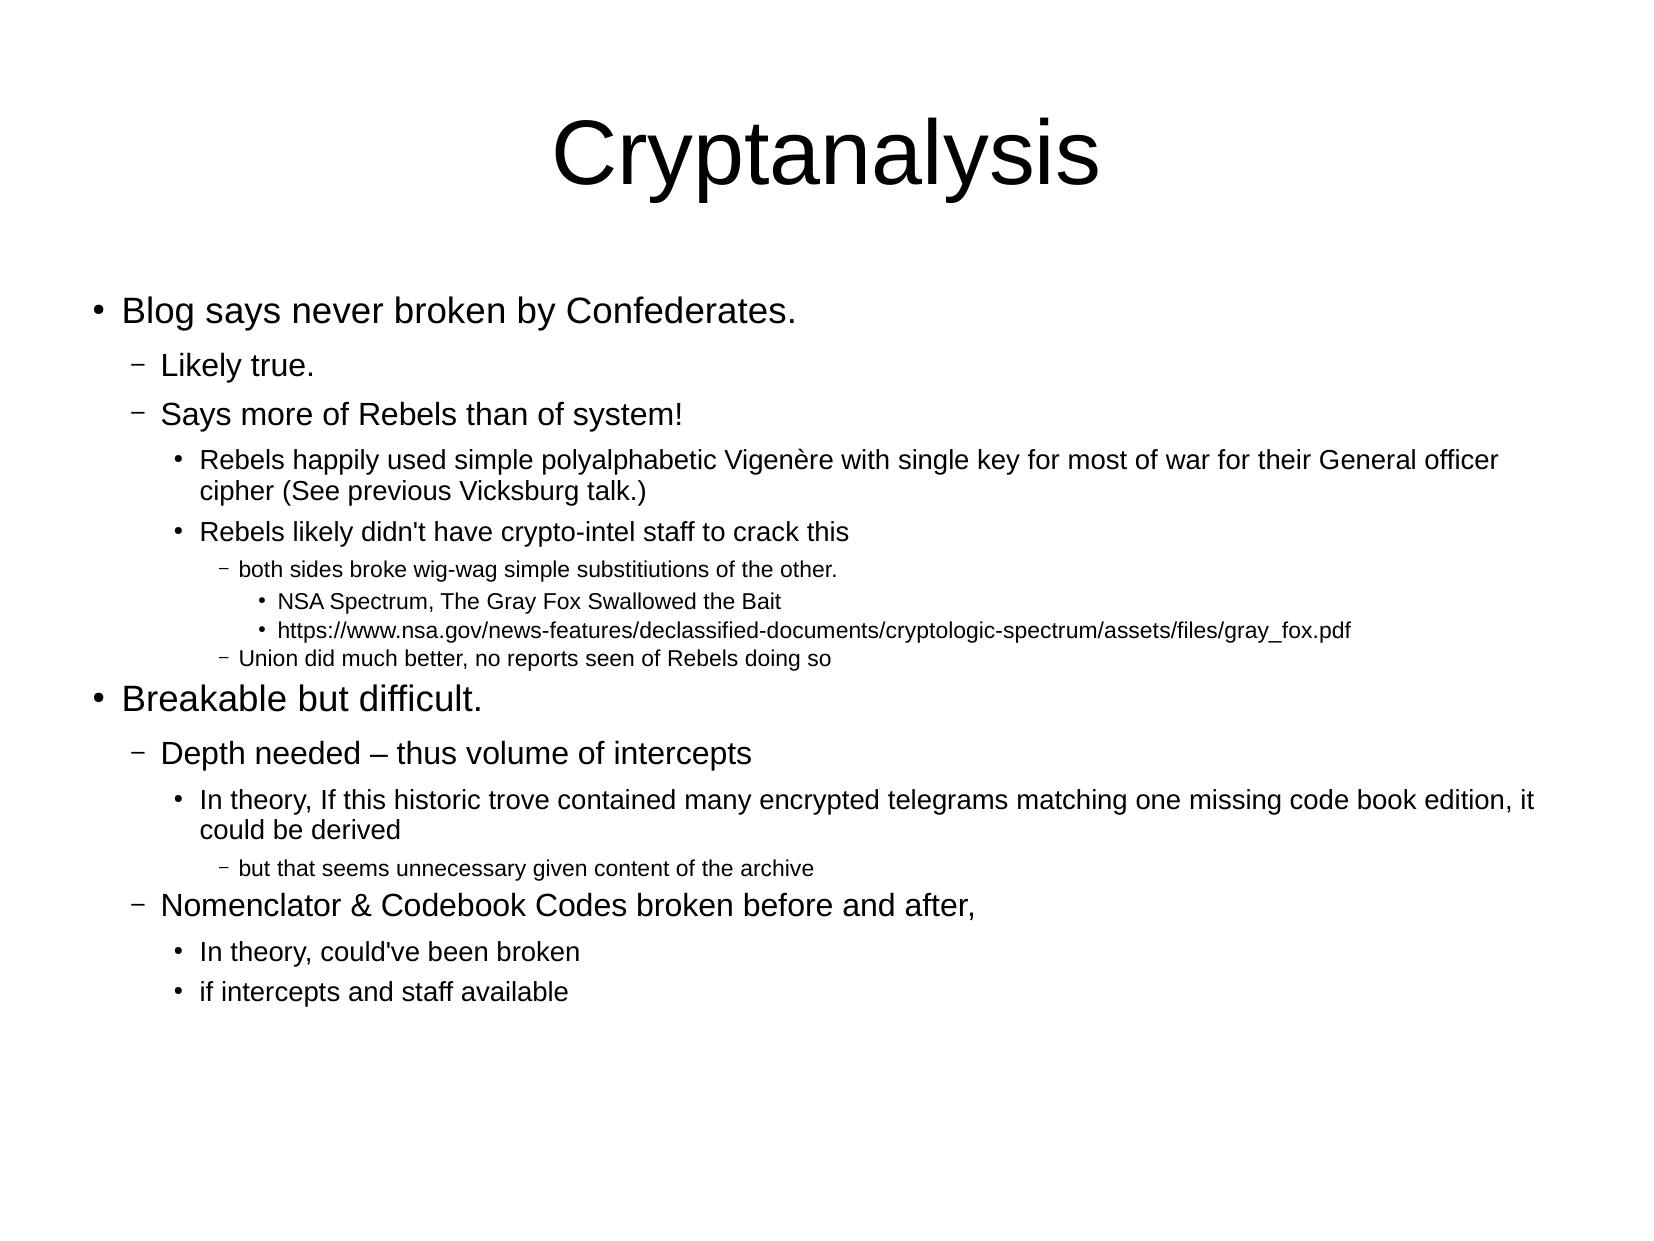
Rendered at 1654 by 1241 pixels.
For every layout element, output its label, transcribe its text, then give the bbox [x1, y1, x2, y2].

list Blog says never broken by Confederates. Likely true. Says more of Rebels than of system! Rebels happily used simple polyalphabetic Vigenère with single key for most of war for their General officer cipher (See previous Vicksburg talk.) Rebels likely didn't have crypto-intel staff to crack this both sides broke wig-wag simple substitiutions of the other. NSA Spectrum, The Gray Fox Swallowed the Bait https://www.nsa.gov/news-features/declassified-documents/cryptologic-spectrum/assets/files/gray_fox.pdf Union did much better, no reports seen of Rebels doing so Breakable but difficult. Depth needed – thus volume of intercepts In theory, If this historic trove contained many encrypted telegrams matching one missing code book edition, it could be derived but that seems unnecessary given content of the archive Nomenclator & Codebook Codes broken before and after, In theory, could've been broken if intercepts and staff available [82, 290, 1571, 1010]
title Cryptanalysis [82, 49, 1571, 257]
